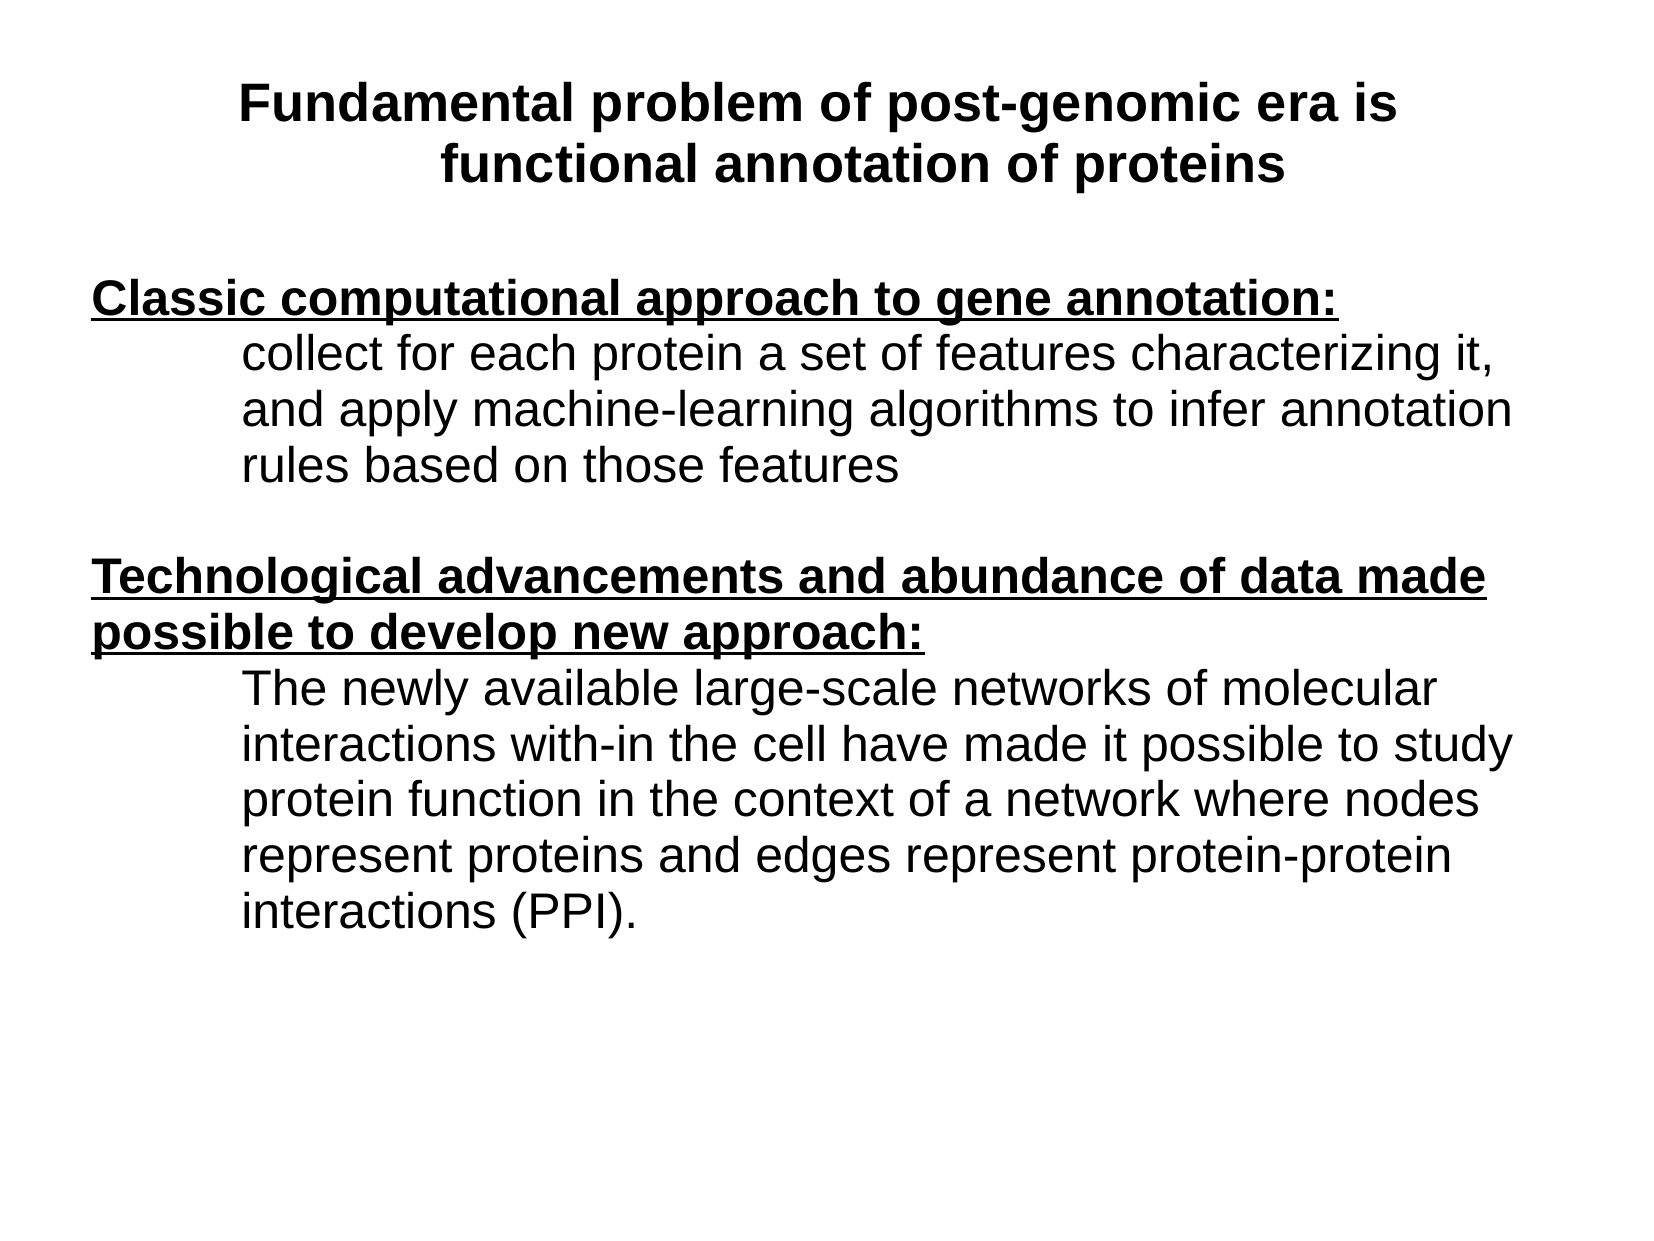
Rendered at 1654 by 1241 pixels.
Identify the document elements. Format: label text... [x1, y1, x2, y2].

text_box Classic computational approach to gene annotation: collect for each protein a set of features characterizing it, and apply machine-learning algorithms to infer annotation rules based on those features Technological advancements and abundance of data made possible to develop new approach: The newly available large-scale networks of molecular interactions with-in the cell have made it possible to study protein function in the context of a network where nodes represent proteins and edges represent protein-protein interactions (PPI). [76, 262, 1577, 1163]
text_box Fundamental problem of post-genomic era is functional annotation of proteins [114, 65, 1540, 247]
